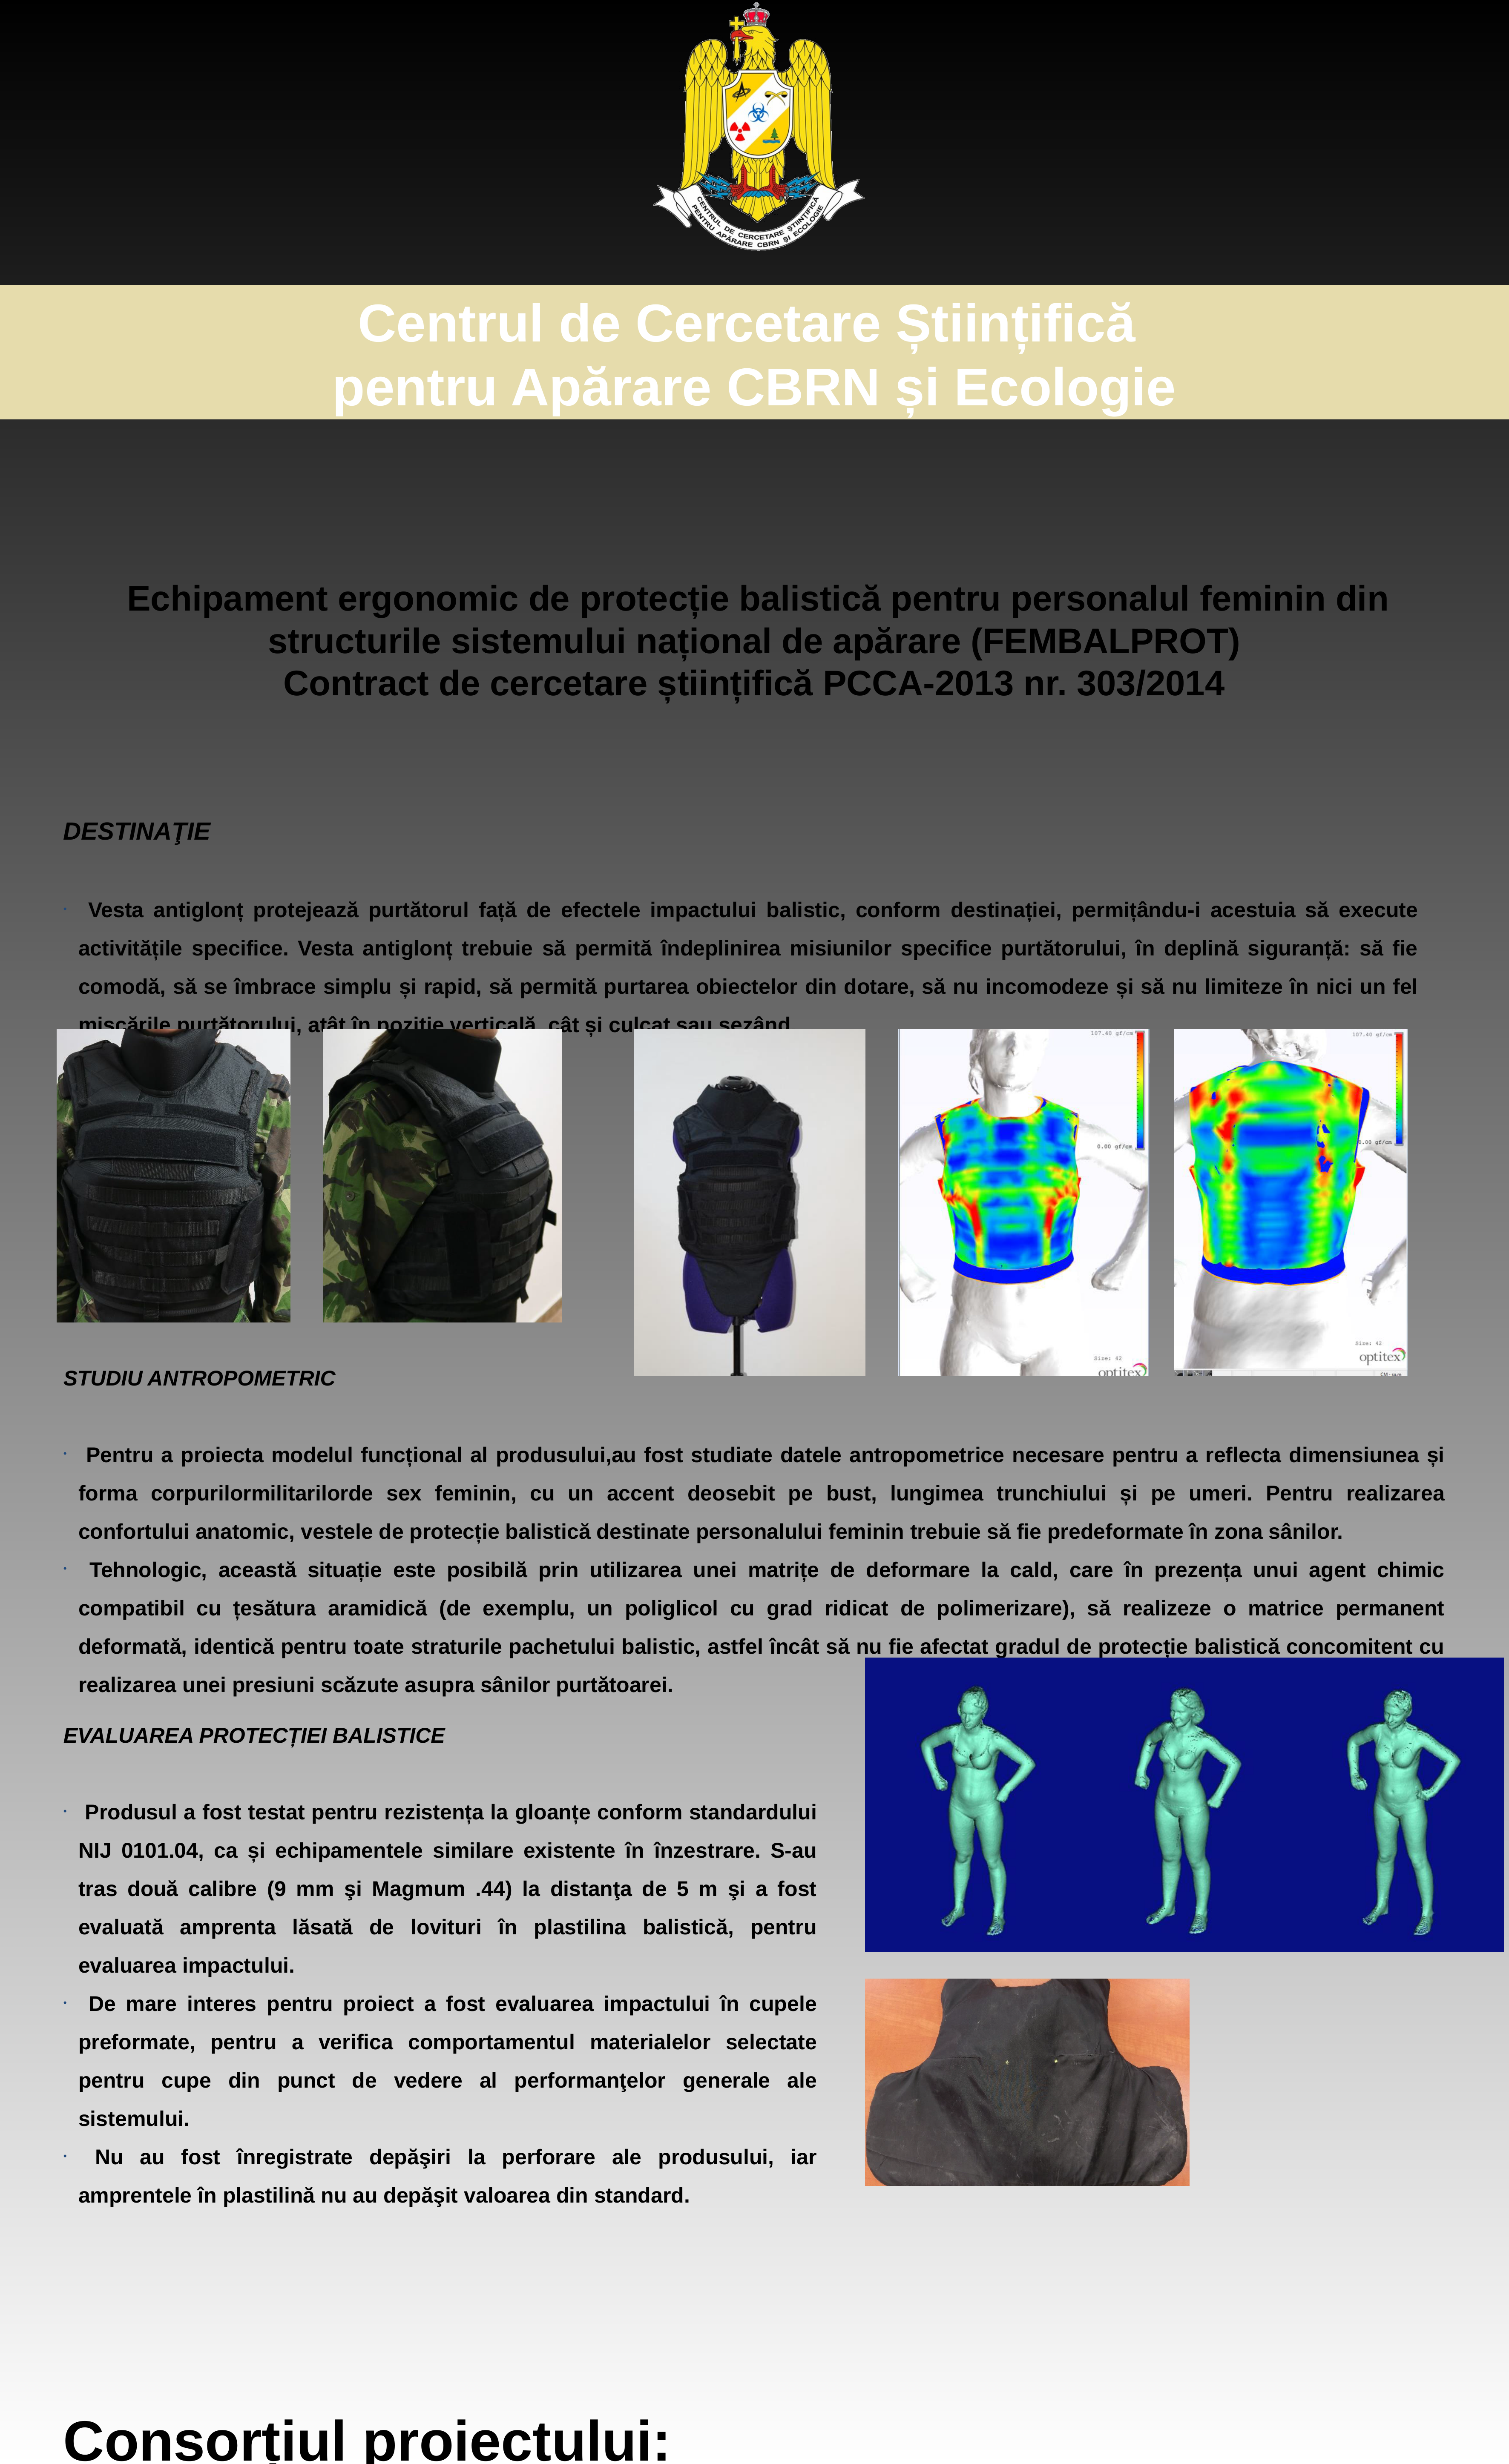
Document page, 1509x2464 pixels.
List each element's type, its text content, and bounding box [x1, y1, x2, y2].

text_box STUDIU ANTROPOMETRIC Pentru a proiecta modelul funcțional al produsului,au fost studiate datele antropometrice necesare pentru a reflecta dimensiunea și forma corpurilormilitarilorde sex feminin, cu un accent deosebit pe bust, lungimea trunchiului și pe umeri. Pentru realizarea confortului anatomic, vestele de protecție balistică destinate personalului feminin trebuie să fie predeformate în zona sânilor. Tehnologic, această situație este posibilă prin utilizarea unei matrițe de deformare la cald, care în prezența unui agent chimic compatibil cu țesătura aramidică (de exemplu, un poliglicol cu grad ridicat de polimerizare), să realizeze o matrice permanent deformată, identică pentru toate straturile pachetului balistic, astfel încât să nu fie afectat gradul de protecție balistică concomitent cu realizarea unei presiuni scăzute asupra sânilor purtătoarei. [57, 1348, 1452, 1776]
picture [1174, 1029, 1408, 1377]
text_box Consorțiul proiectului: Coordonator -Centrul de Cercetare Ştiinţifică pentru Apărare CBRN şi Ecologie Partener 1 -S.C. STIMPEX S.A. Partener 2 -Institutul Național de Cercetare-Dezvoltare pentru Textile și Pielărie Bugetul proiectului:1.250.000 lei Perioada de cercetare:2014-2017 [57, 2264, 865, 2464]
picture [865, 1658, 1504, 1952]
picture [634, 1029, 865, 1377]
picture [651, 0, 865, 255]
picture [898, 1029, 1150, 1377]
text_box EVALUAREA PROTECȚIEI BALISTICE Produsul a fost testat pentru rezistența la gloanțe conform standardului NIJ 0101.04, ca și echipamentele similare existente în înzestrare. S-au tras două calibre (9 mm şi Magmum .44) la distanţa de 5 m şi a fost evaluată amprenta lăsată de lovituri în plastilina balistică, pentru evaluarea impactului. De mare interes pentru proiect a fost evaluarea impactului în cupele preformate, pentru a verifica comportamentul materialelor selectate pentru cupe din punct de vedere al performanţelor generale ale sistemului. Nu au fost înregistrate depăşiri la perforare ale produsului, iar amprentele în plastilină nu au depăşit valoarea din standard. [57, 1705, 824, 2249]
text_box Centrul de Cercetare Științifică pentru Apărare CBRN și Ecologie [0, 285, 1509, 419]
picture [865, 1979, 1190, 2186]
picture [323, 1029, 562, 1322]
text_box Echipament ergonomic de protecție balistică pentru personalul feminin din structurile sistemului național de apărare (FEMBALPROT) Contract de cercetare științifică PCCA-2013 nr. 303/2014 [57, 529, 1452, 706]
picture [57, 1029, 290, 1322]
text_box DESTINAŢIE Vesta antiglonț protejează purtătorul față de efectele impactului balistic, conform destinației, permițându-i acestuia să execute activitățile specifice. Vesta antiglonț trebuie să permită îndeplinirea misiunilor specifice purtătorului, în deplină siguranță: să fie comodă, să se îmbrace simplu și rapid, să permită purtarea obiectelor din dotare, să nu incomodeze și să nu limiteze în nici un fel mișcările purtătorului, atât în poziție verticală, cât și culcat sau șezând. [57, 797, 1426, 1040]
